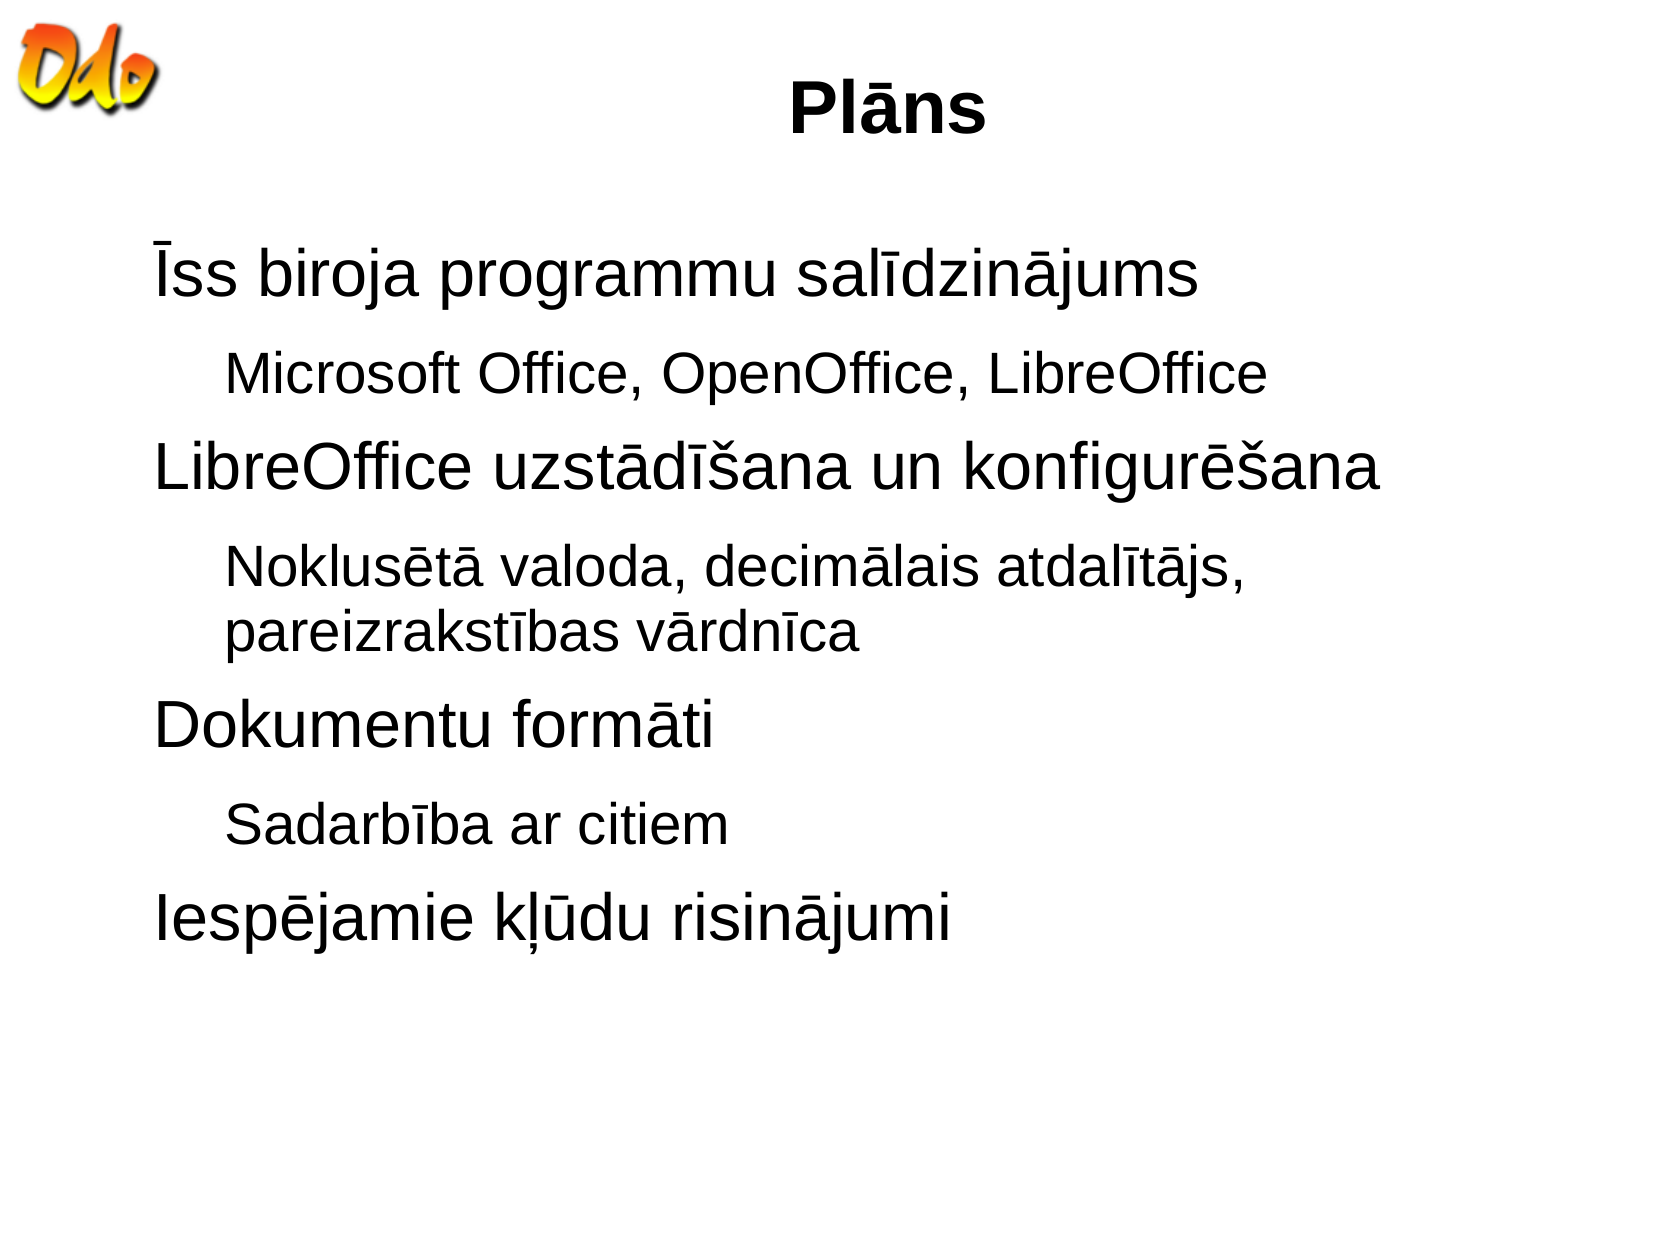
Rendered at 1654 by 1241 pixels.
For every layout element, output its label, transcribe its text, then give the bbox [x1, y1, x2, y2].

list Īss biroja programmu salīdzinājums Microsoft Office, OpenOffice, LibreOffice LibreOffice uzstādīšana un konfigurēšana Noklusētā valoda, decimālais atdalītājs, pareizrakstības vārdnīca Dokumentu formāti Sadarbība ar citiem Iespējamie kļūdu risinājumi [82, 236, 1569, 1107]
title Plāns [206, 49, 1571, 166]
picture [11, 8, 167, 125]
